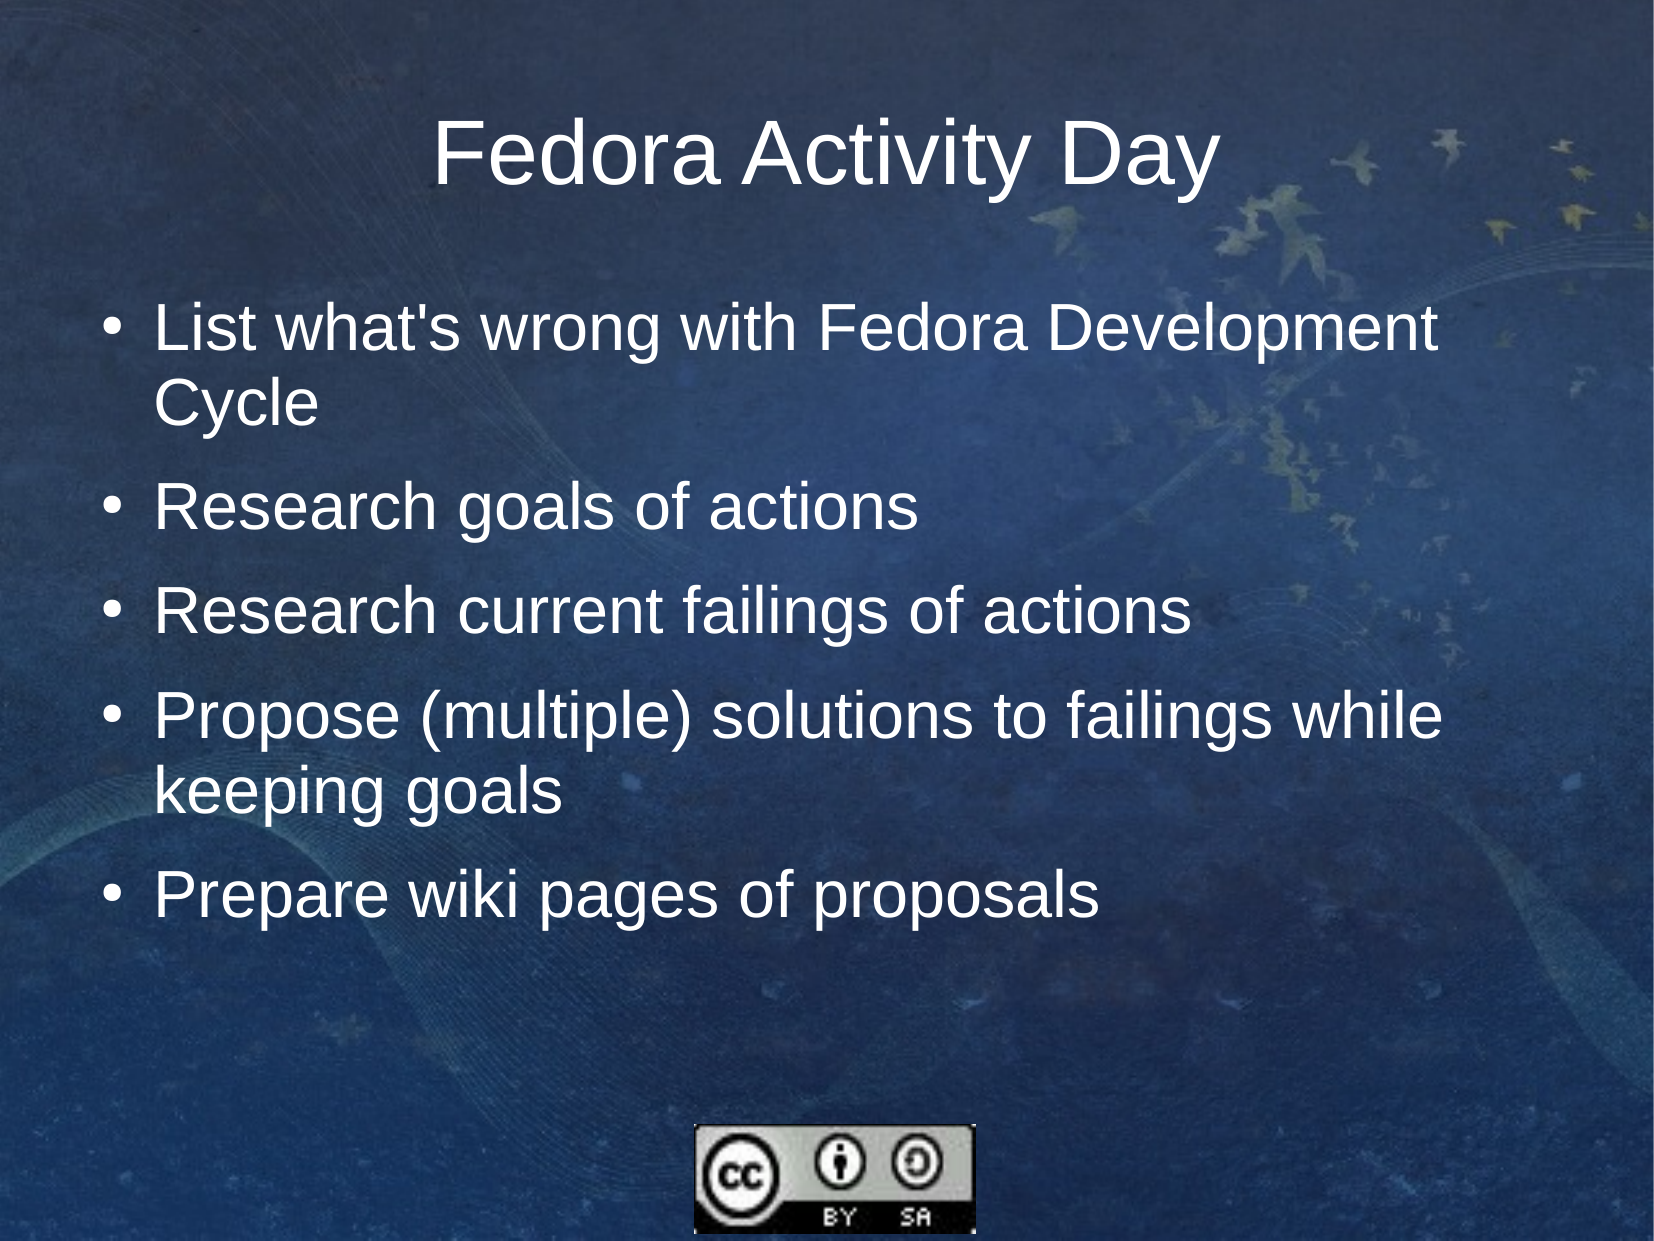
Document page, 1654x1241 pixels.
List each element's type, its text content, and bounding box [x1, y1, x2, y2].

list List what's wrong with Fedora Development Cycle Research goals of actions Research current failings of actions Propose (multiple) solutions to failings while keeping goals Prepare wiki pages of proposals [82, 290, 1571, 1094]
title Fedora Activity Day [82, 49, 1571, 257]
picture [0, 0, 1654, 1241]
